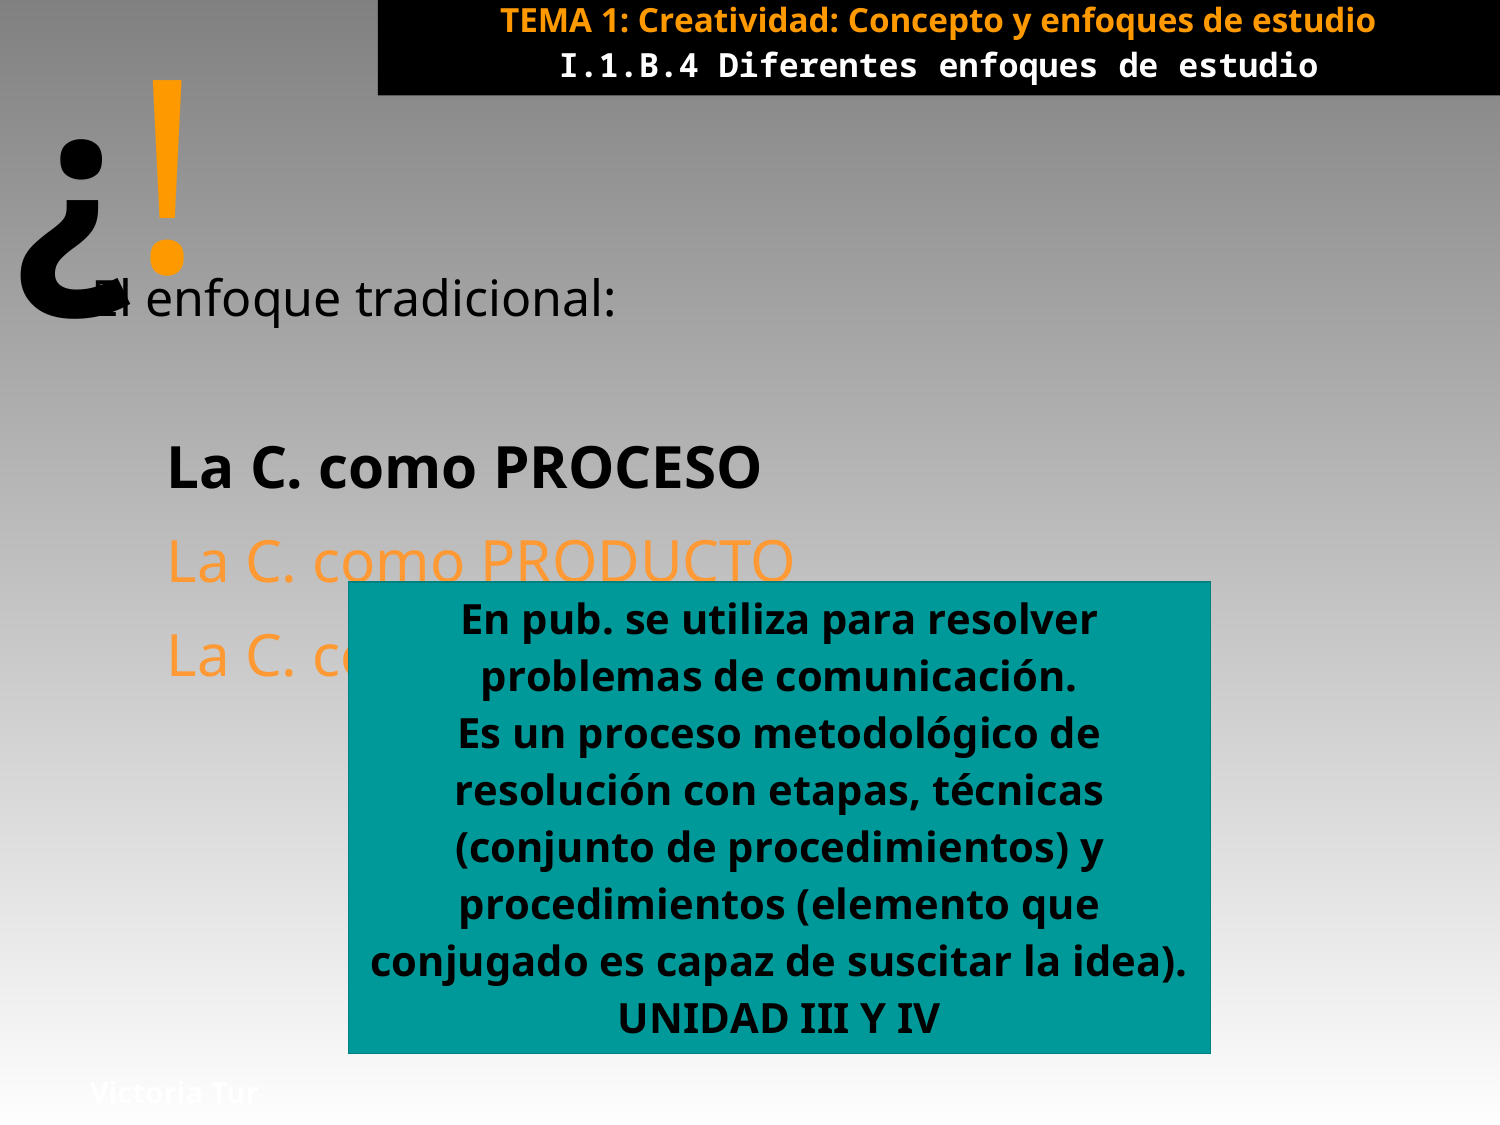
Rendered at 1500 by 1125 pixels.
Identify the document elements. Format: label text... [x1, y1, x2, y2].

text_box En pub. se utiliza para resolver problemas de comunicación. Es un proceso metodológico de resolución con etapas, técnicas (conjunto de procedimientos) y procedimientos (elemento que conjugado es capaz de suscitar la idea). UNIDAD III Y IV [348, 582, 1211, 1054]
text_box TEMA 1: Creatividad: Concepto y enfoques de estudio I.1.B.4 Diferentes enfoques de estudio [377, 0, 1500, 96]
list El enfoque tradicional: La C. como PROCESO La C. como PRODUCTO La C. como rasgo de PERSONALIDAD [76, 255, 1427, 998]
